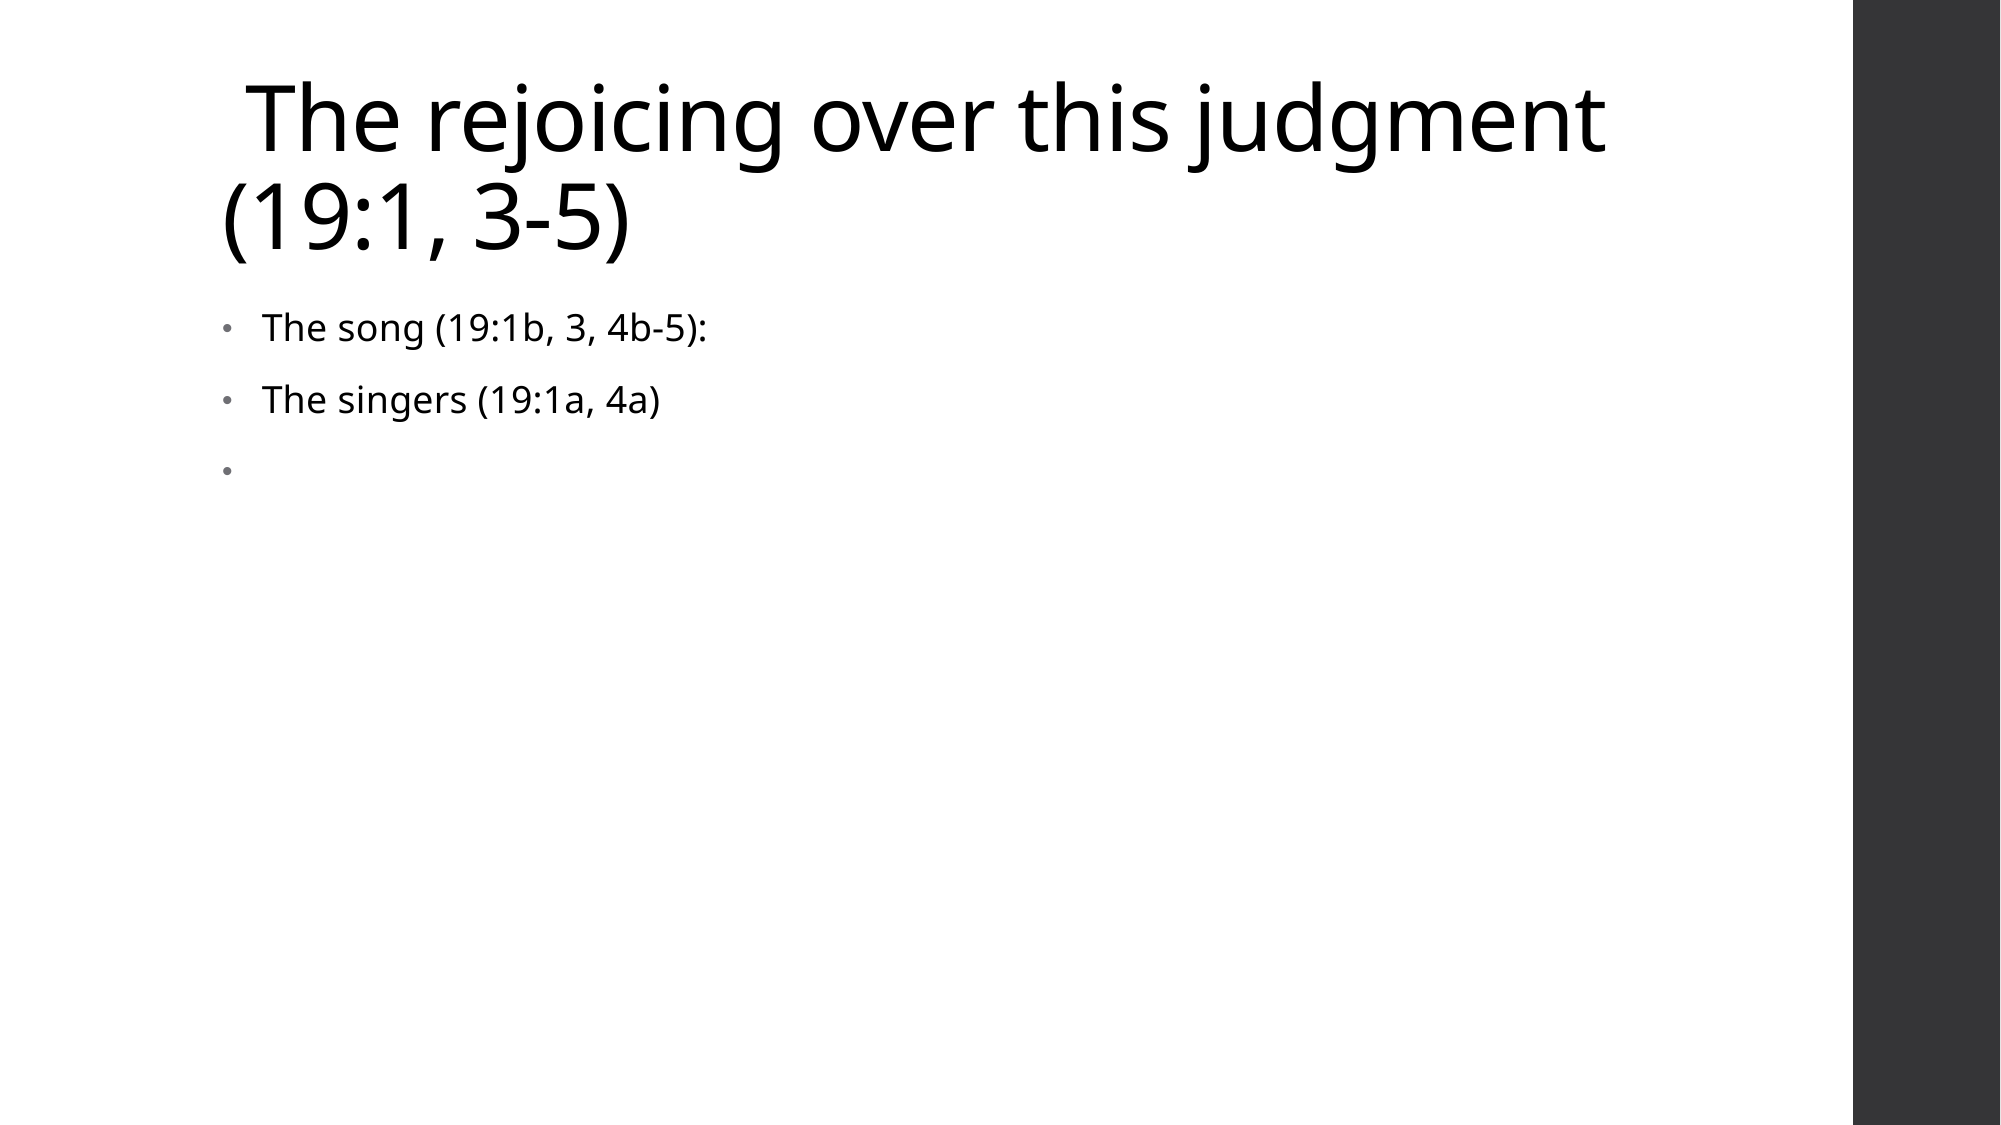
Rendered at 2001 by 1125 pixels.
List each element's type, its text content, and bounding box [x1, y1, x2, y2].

list The song (19:1b, 3, 4b-5): The singers (19:1a, 4a) [206, 299, 1617, 1014]
title The rejoicing over this judgment (19:1, 3-5) [206, 60, 1797, 278]
